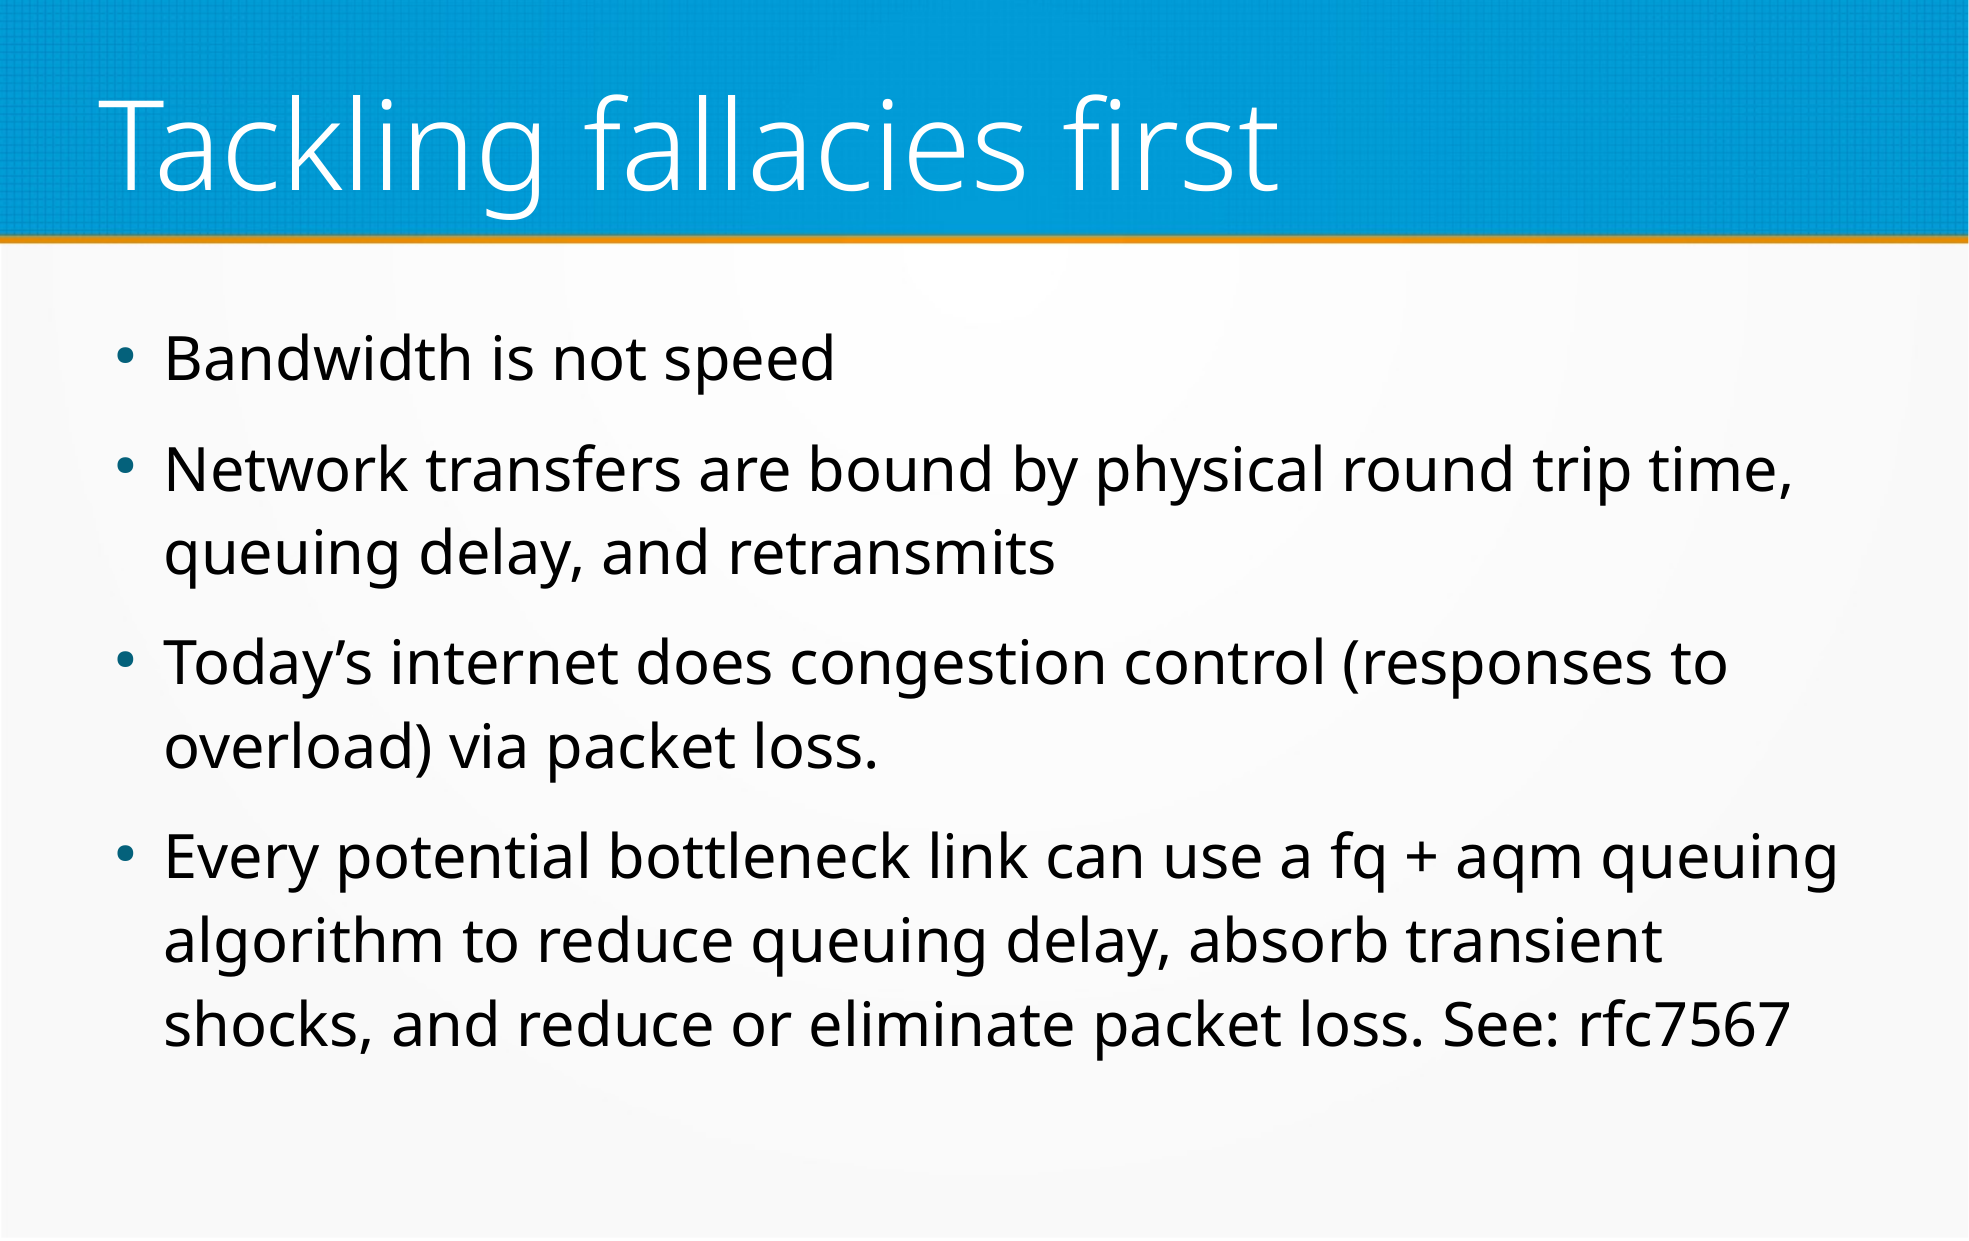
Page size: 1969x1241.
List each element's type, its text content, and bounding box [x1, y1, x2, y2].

picture [0, 233, 1969, 1241]
list Bandwidth is not speed Network transfers are bound by physical round trip time, queuing delay, and retransmits Today’s internet does congestion control (responses to overload) via packet loss. Every potential bottleneck link can use a fq + aqm queuing algorithm to reduce queuing delay, absorb transient shocks, and reduce or eliminate packet loss. See: rfc7567 [98, 315, 1861, 1081]
title Tackling fallacies first [98, 19, 1870, 227]
